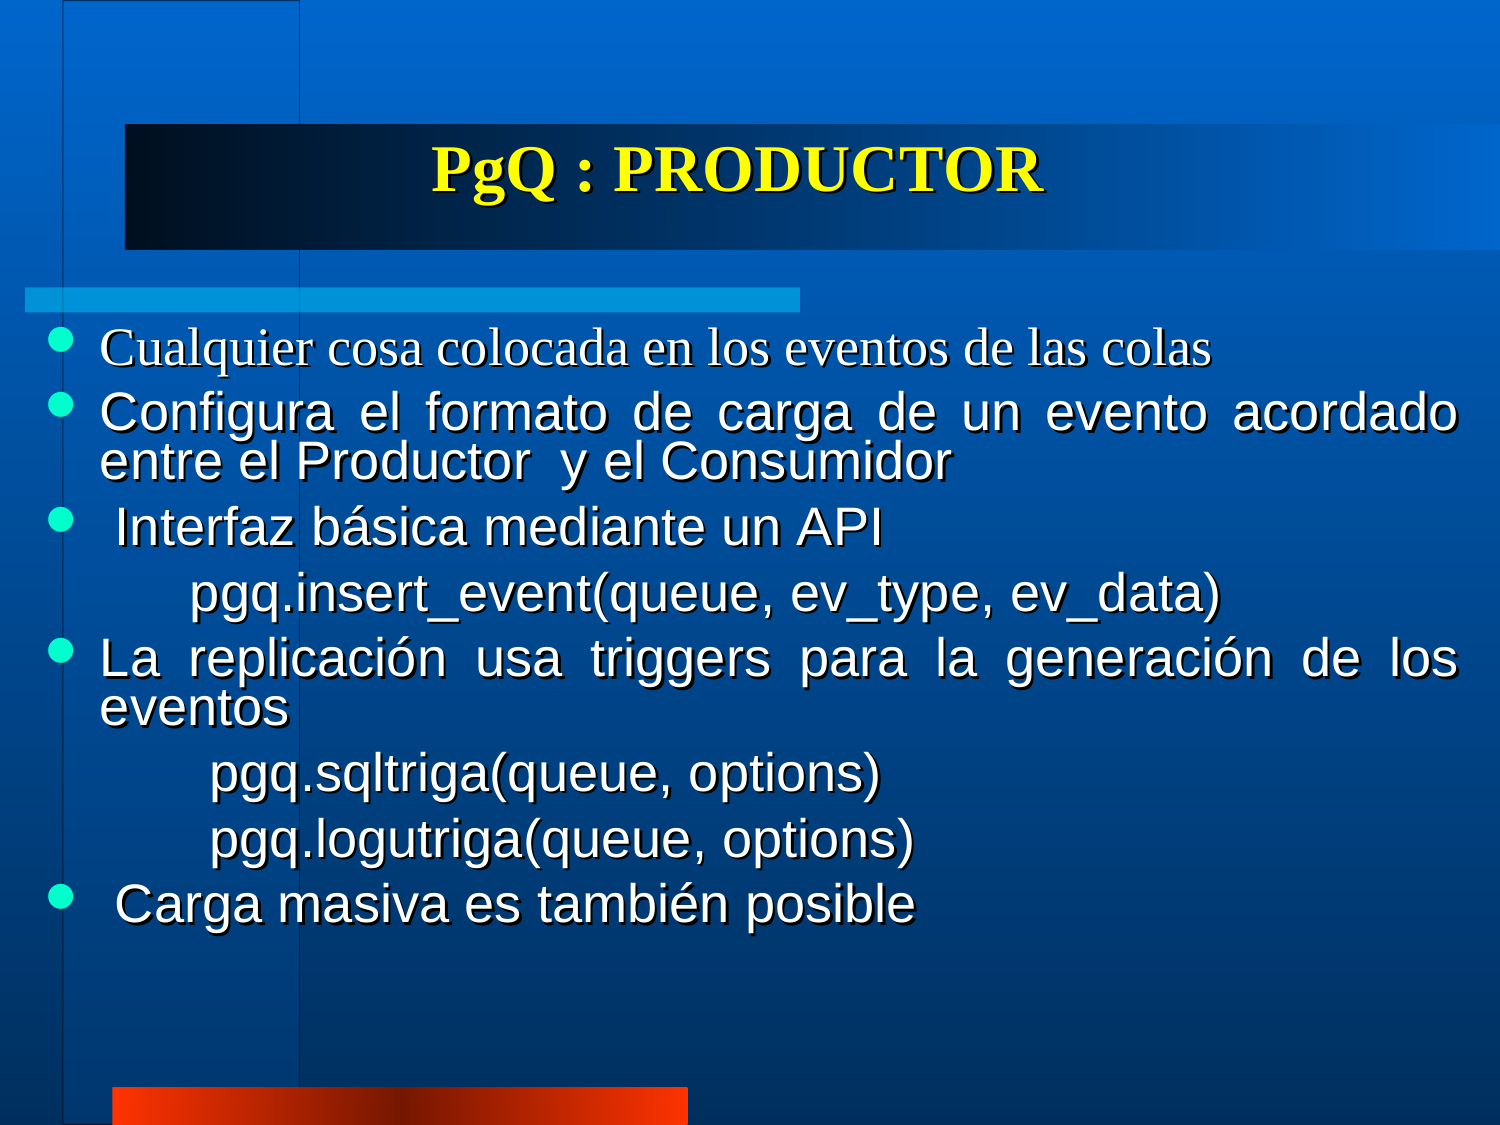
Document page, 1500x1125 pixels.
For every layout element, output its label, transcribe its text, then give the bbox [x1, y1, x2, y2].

list Cualquier cosa colocada en los eventos de las colas Configura el formato de carga de un evento acordado entre el Productor y el Consumidor Interfaz básica mediante un API pgq.insert_event(queue, ev_type, ev_data) La replicación usa triggers para la generación de los eventos pgq.sqltriga(queue, options) pgq.logutriga(queue, options) Carga masiva es también posible [29, 318, 1477, 1065]
title PgQ : PRODUCTOR [29, 78, 1447, 266]
